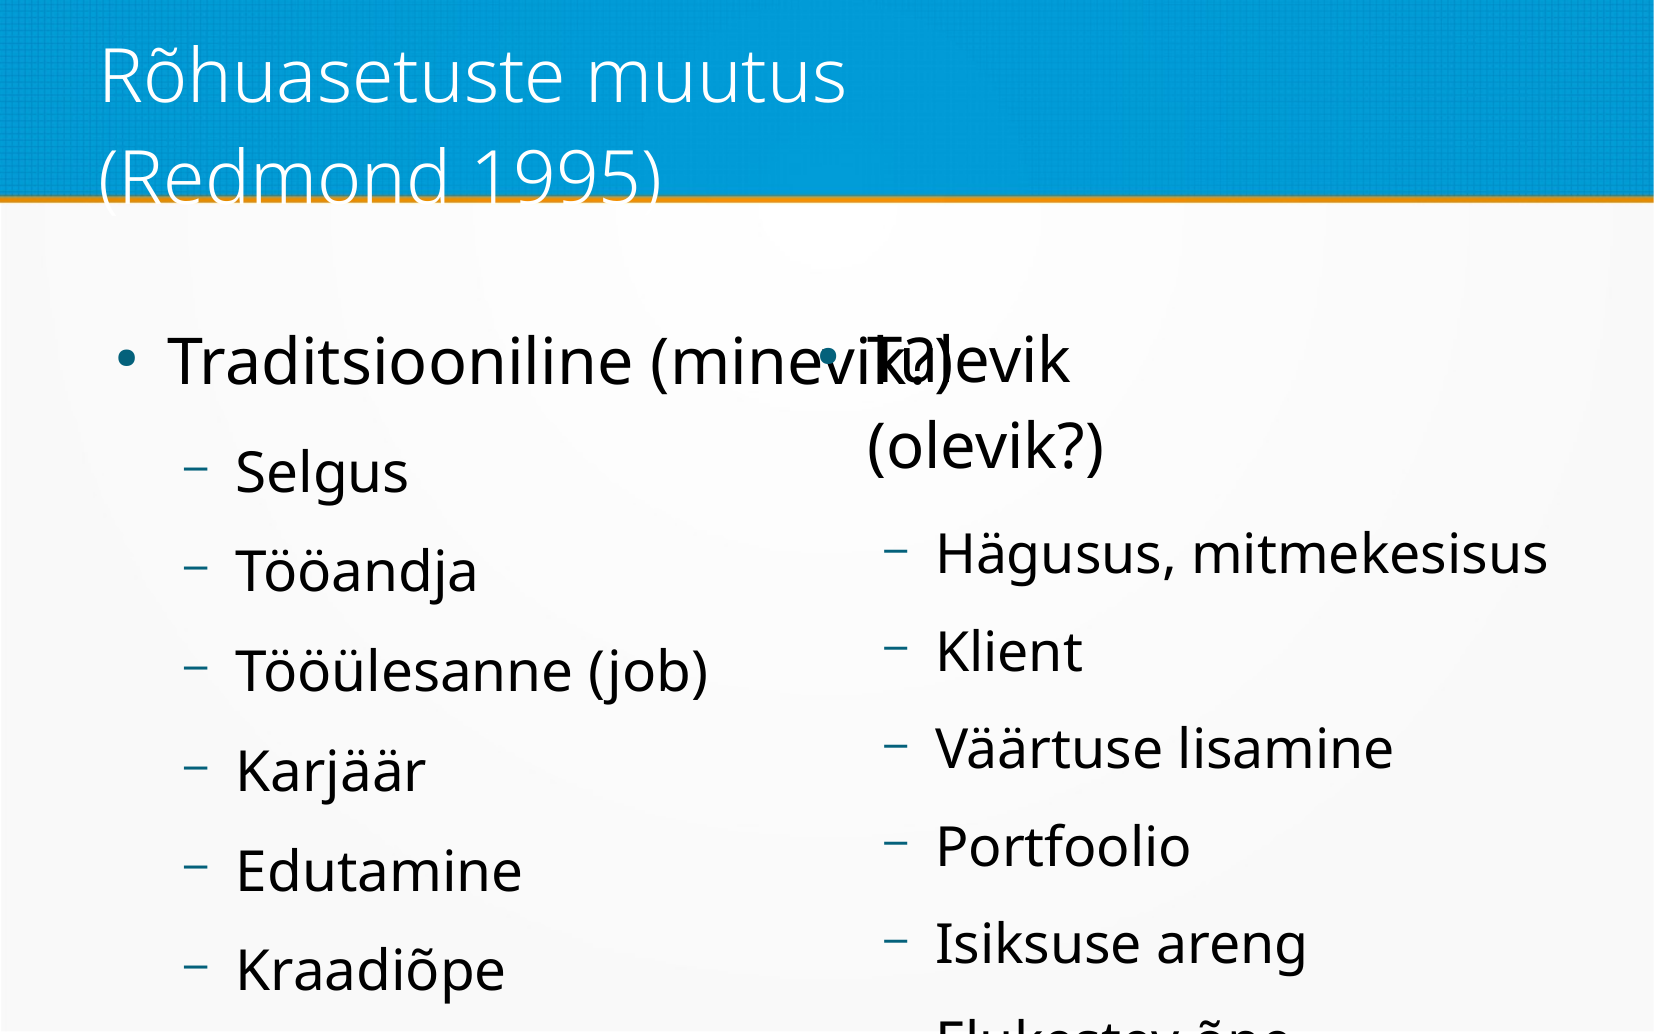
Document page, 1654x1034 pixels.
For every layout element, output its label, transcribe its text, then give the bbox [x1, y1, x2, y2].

title Rõhuasetuste muutus (Redmond 1995) [98, 19, 1630, 227]
list Traditsiooniline (minevik?) Selgus Tööandja Tööülesanne (job) Karjäär Edutamine Kraadiõpe [98, 315, 800, 1034]
picture [0, 195, 1654, 1034]
list Tulevik (olevik?) Hägusus, mitmekesisus Klient Väärtuse lisamine Portfoolio Isiksuse areng Elukestev õpe [800, 315, 1654, 1034]
